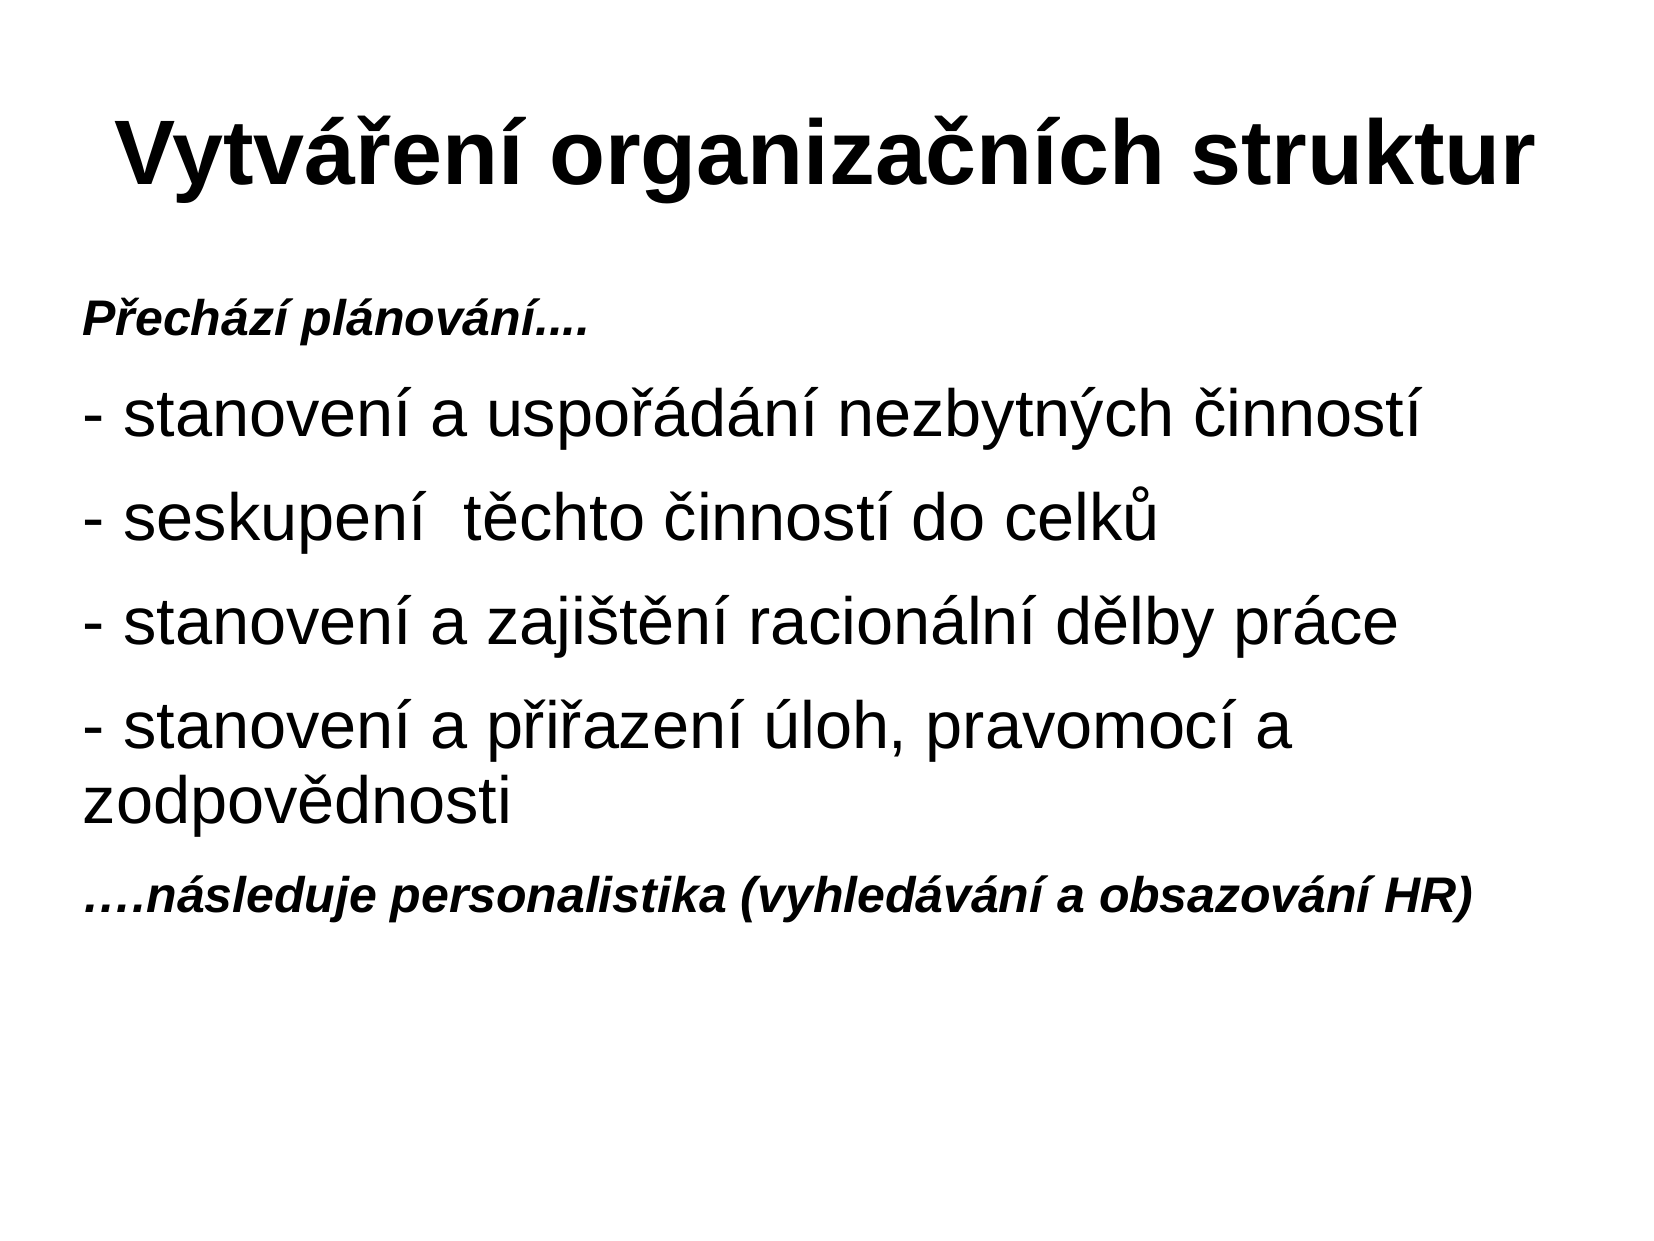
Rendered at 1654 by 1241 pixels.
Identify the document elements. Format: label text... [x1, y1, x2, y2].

list Přechází plánování.... - stanovení a uspořádání nezbytných činností - seskupení těchto činností do celků - stanovení a zajištění racionální dělby práce - stanovení a přiřazení úloh, pravomocí a zodpovědnosti ….následuje personalistika (vyhledávání a obsazování HR) [82, 290, 1571, 1010]
title Vytváření organizačních struktur [82, 49, 1571, 257]
